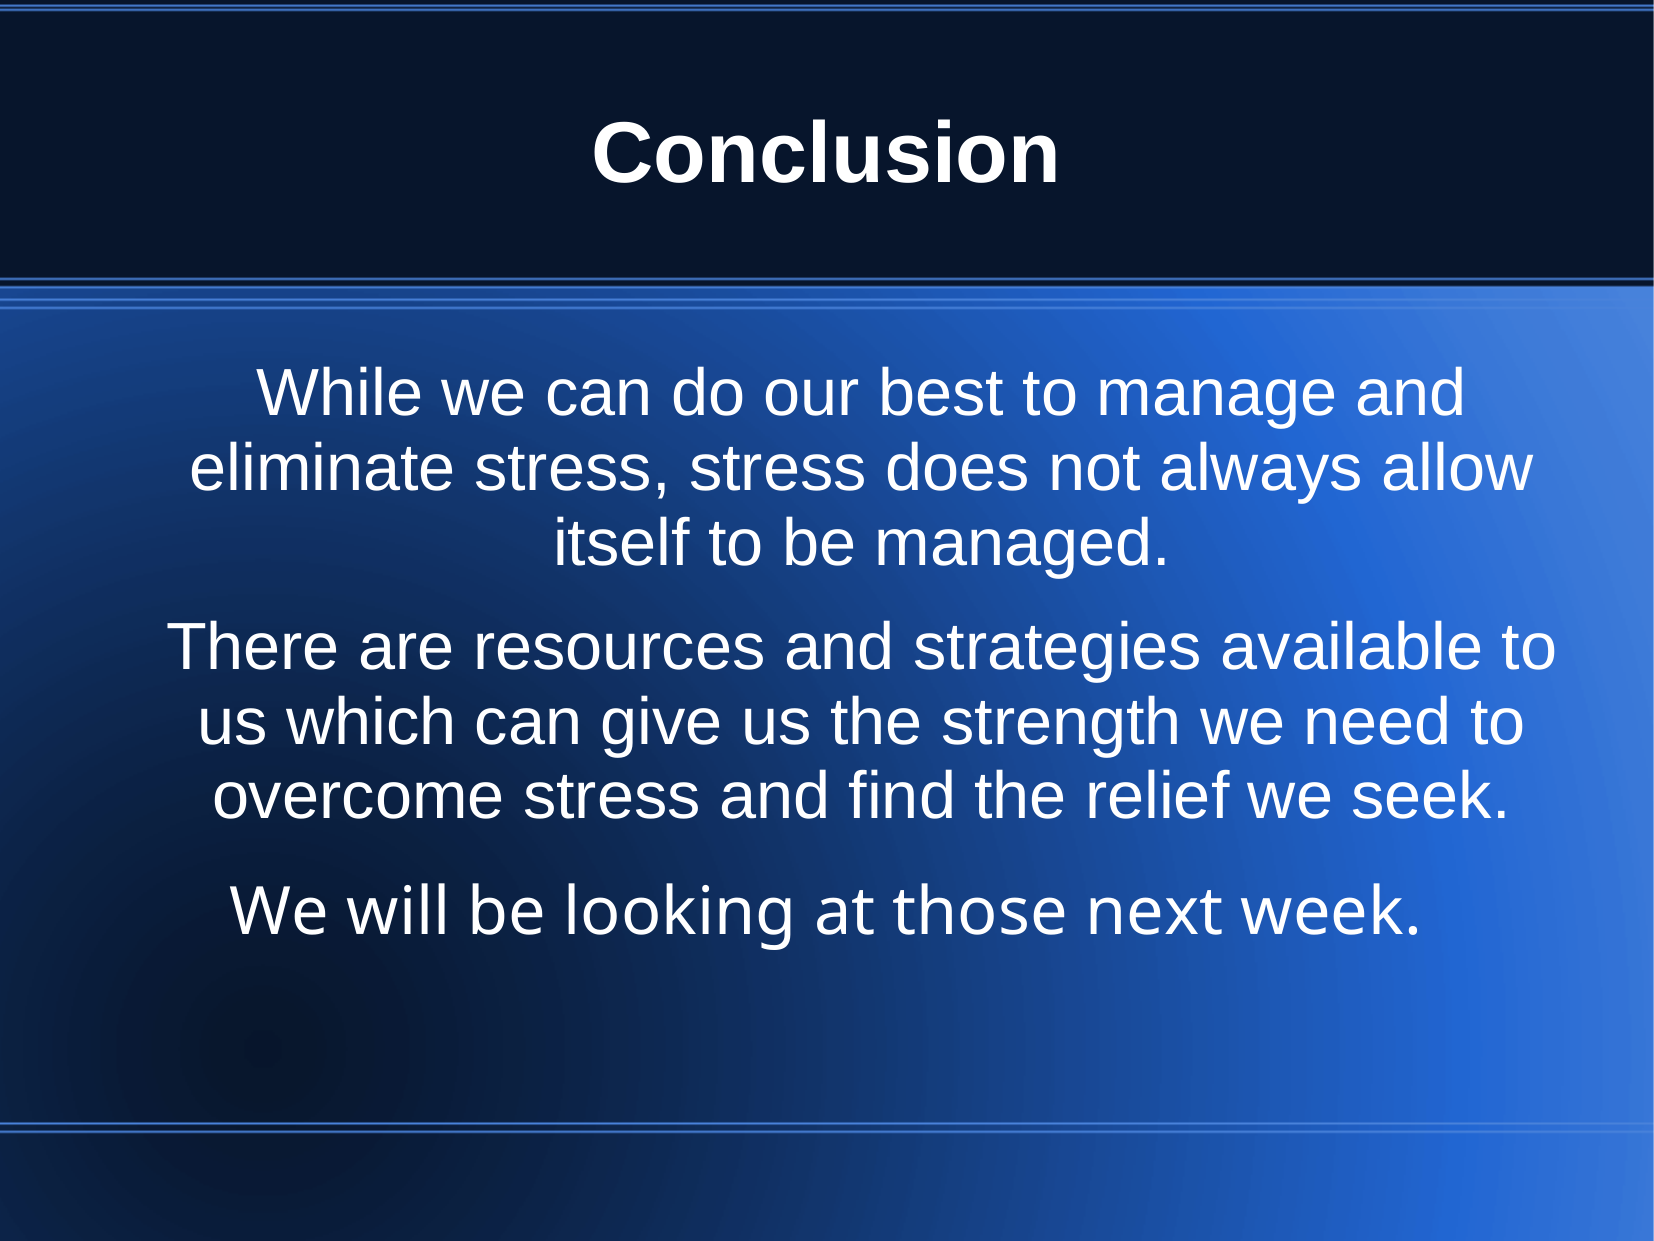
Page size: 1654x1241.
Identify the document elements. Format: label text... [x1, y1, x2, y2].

picture [0, 0, 1654, 1241]
list While we can do our best to manage and eliminate stress, stress does not always allow itself to be managed. There are resources and strategies available to us which can give us the strength we need to overcome stress and find the relief we seek. We will be looking at those next week. [82, 355, 1571, 1058]
title Conclusion [82, 49, 1571, 257]
